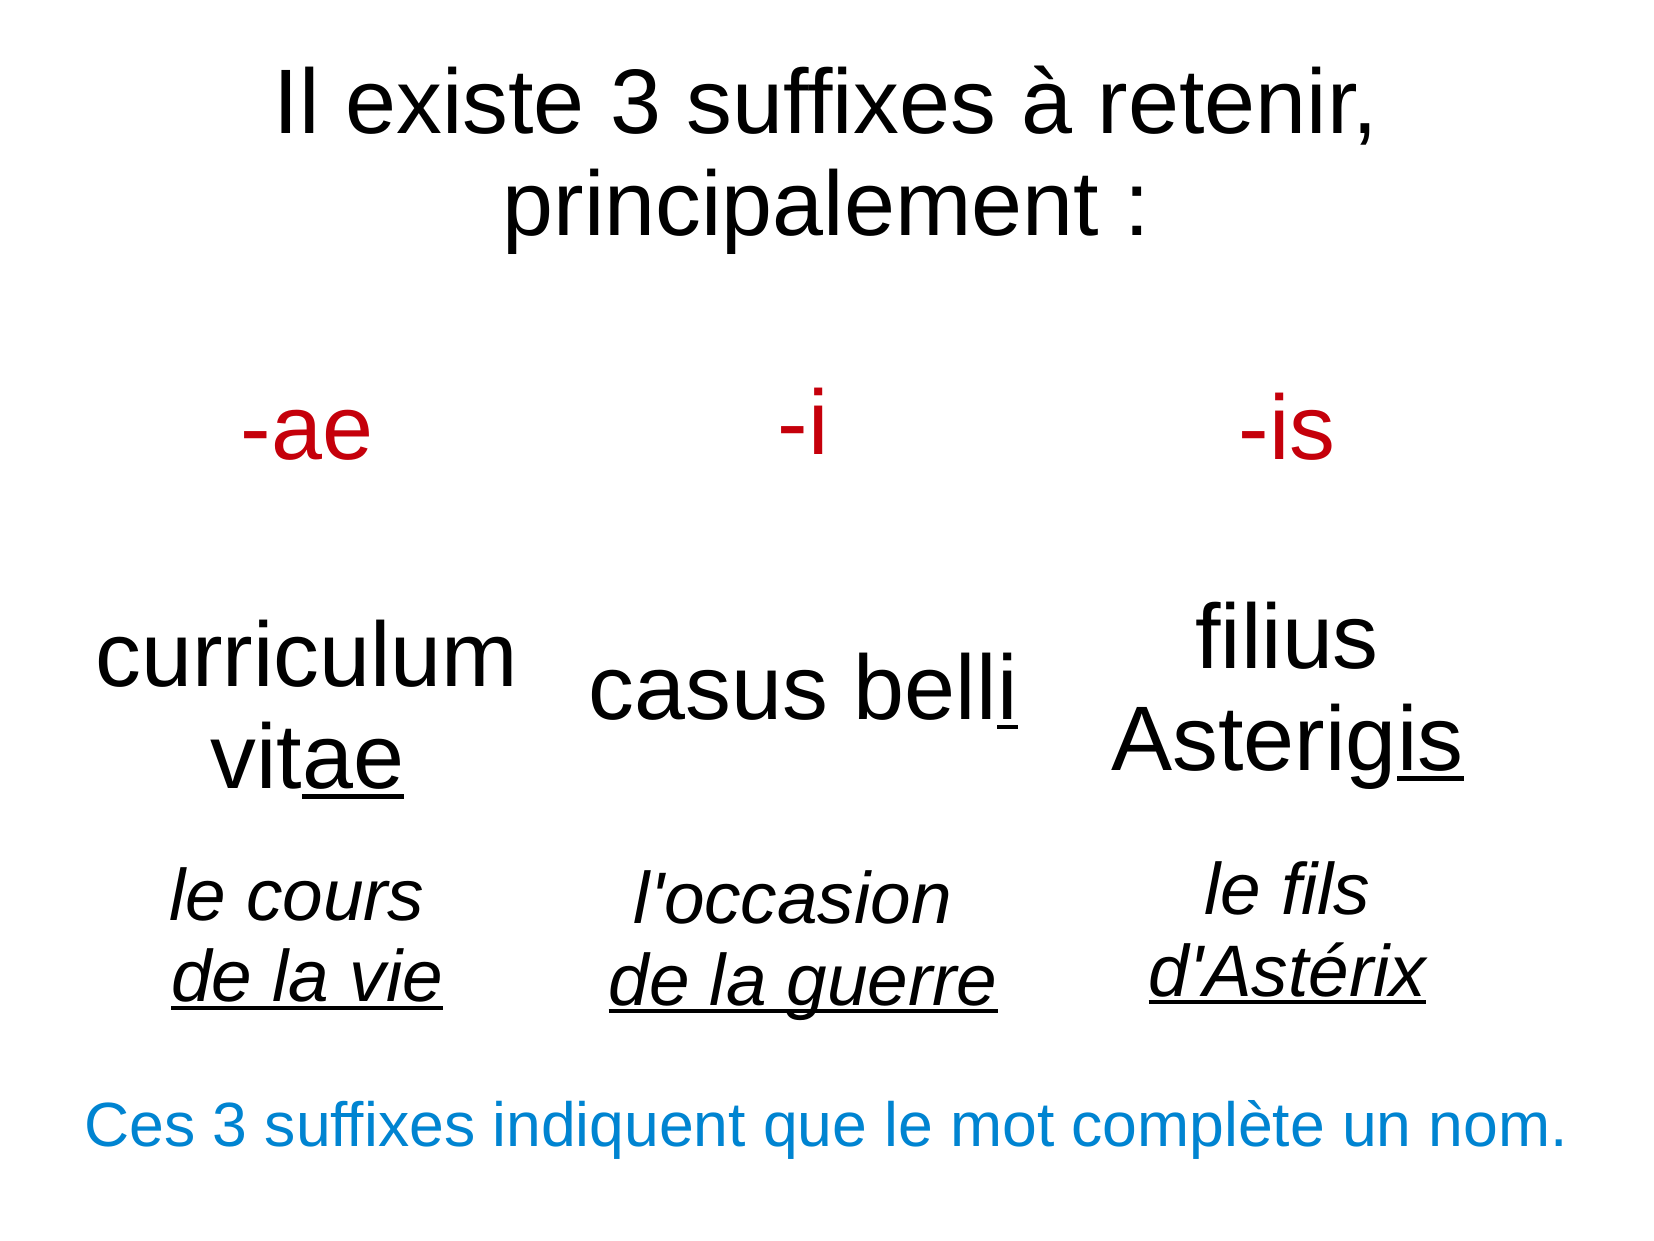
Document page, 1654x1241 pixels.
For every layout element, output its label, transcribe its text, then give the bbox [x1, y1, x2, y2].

title -ae [82, 324, 532, 532]
title filius Asterigis [1062, 584, 1512, 792]
title -is [1062, 324, 1512, 532]
title casus belli [578, 584, 1028, 792]
title Ces 3 suffixes indiquent que le mot complète un nom. [82, 1074, 1571, 1176]
title -i [578, 318, 1028, 526]
title le cours de la vie [82, 832, 532, 1040]
title Il existe 3 suffixes à retenir, principalement : [82, 49, 1571, 257]
title curriculum vitae [82, 602, 532, 810]
title l'occasion de la guerre [578, 826, 1028, 1052]
title le fils d'Astérix [1062, 826, 1512, 1034]
